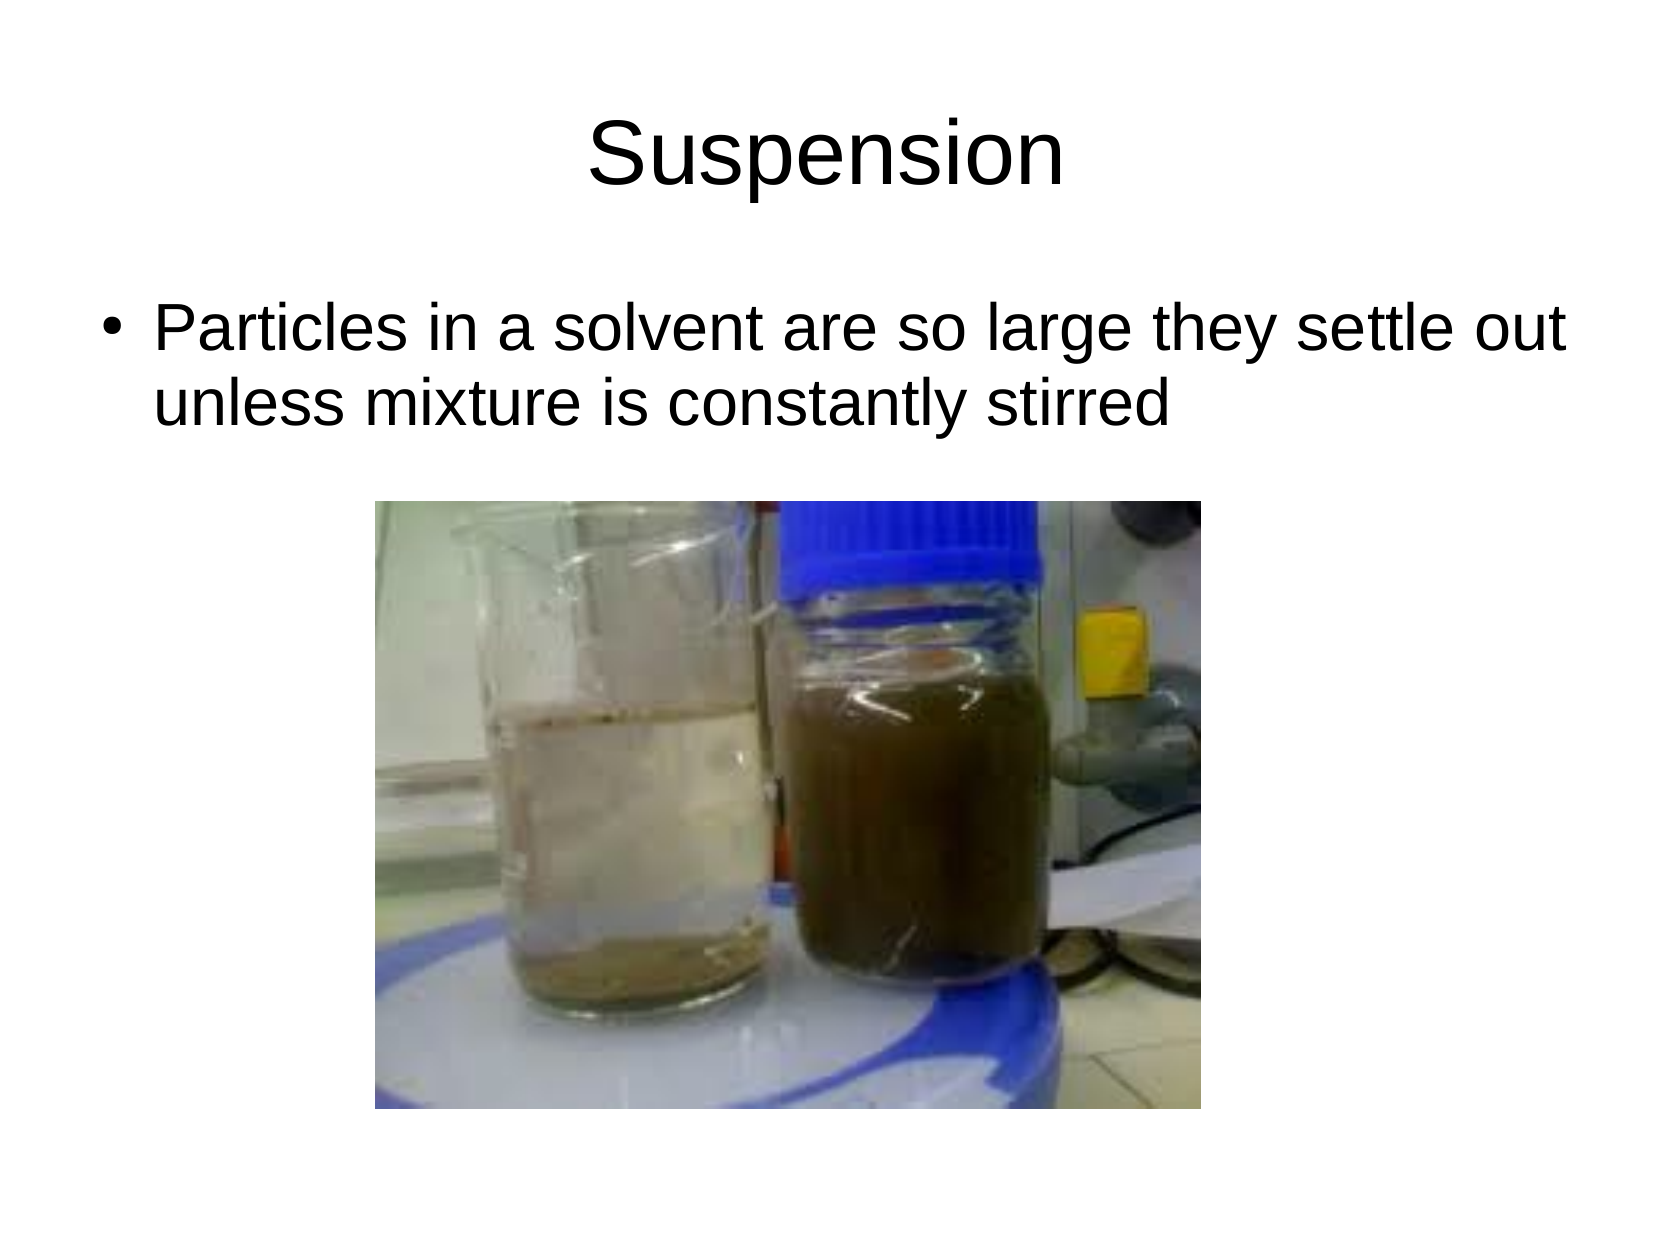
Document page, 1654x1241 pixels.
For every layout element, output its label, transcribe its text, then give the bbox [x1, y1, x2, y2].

list Particles in a solvent are so large they settle out unless mixture is constantly stirred [82, 290, 1571, 1109]
picture [375, 501, 1201, 1109]
title Suspension [82, 49, 1571, 257]
